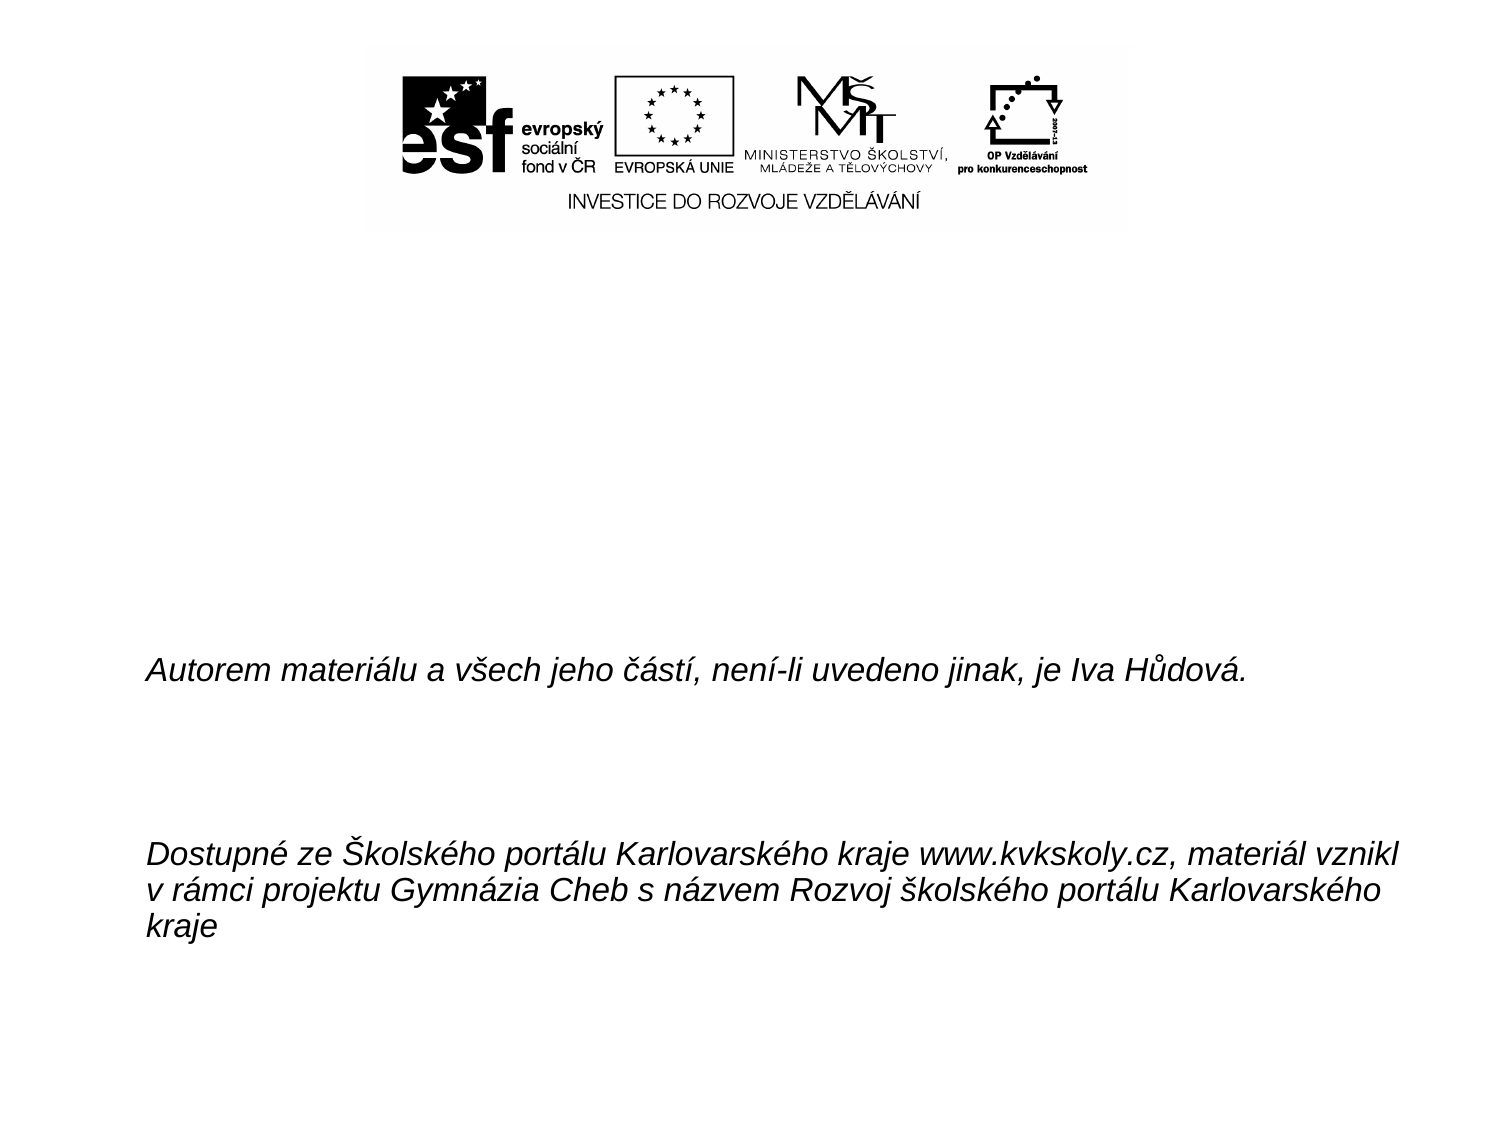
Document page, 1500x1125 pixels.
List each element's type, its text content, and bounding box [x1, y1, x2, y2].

picture [366, 45, 1134, 233]
list Autorem materiálu a všech jeho částí, není-li uvedeno jinak, je Iva Hůdová. Dostupné ze Školského portálu Karlovarského kraje www.kvkskoly.cz, materiál vznikl v rámci projektu Gymnázia Cheb s názvem Rozvoj školského portálu Karlovarského kraje [75, 262, 1426, 1006]
